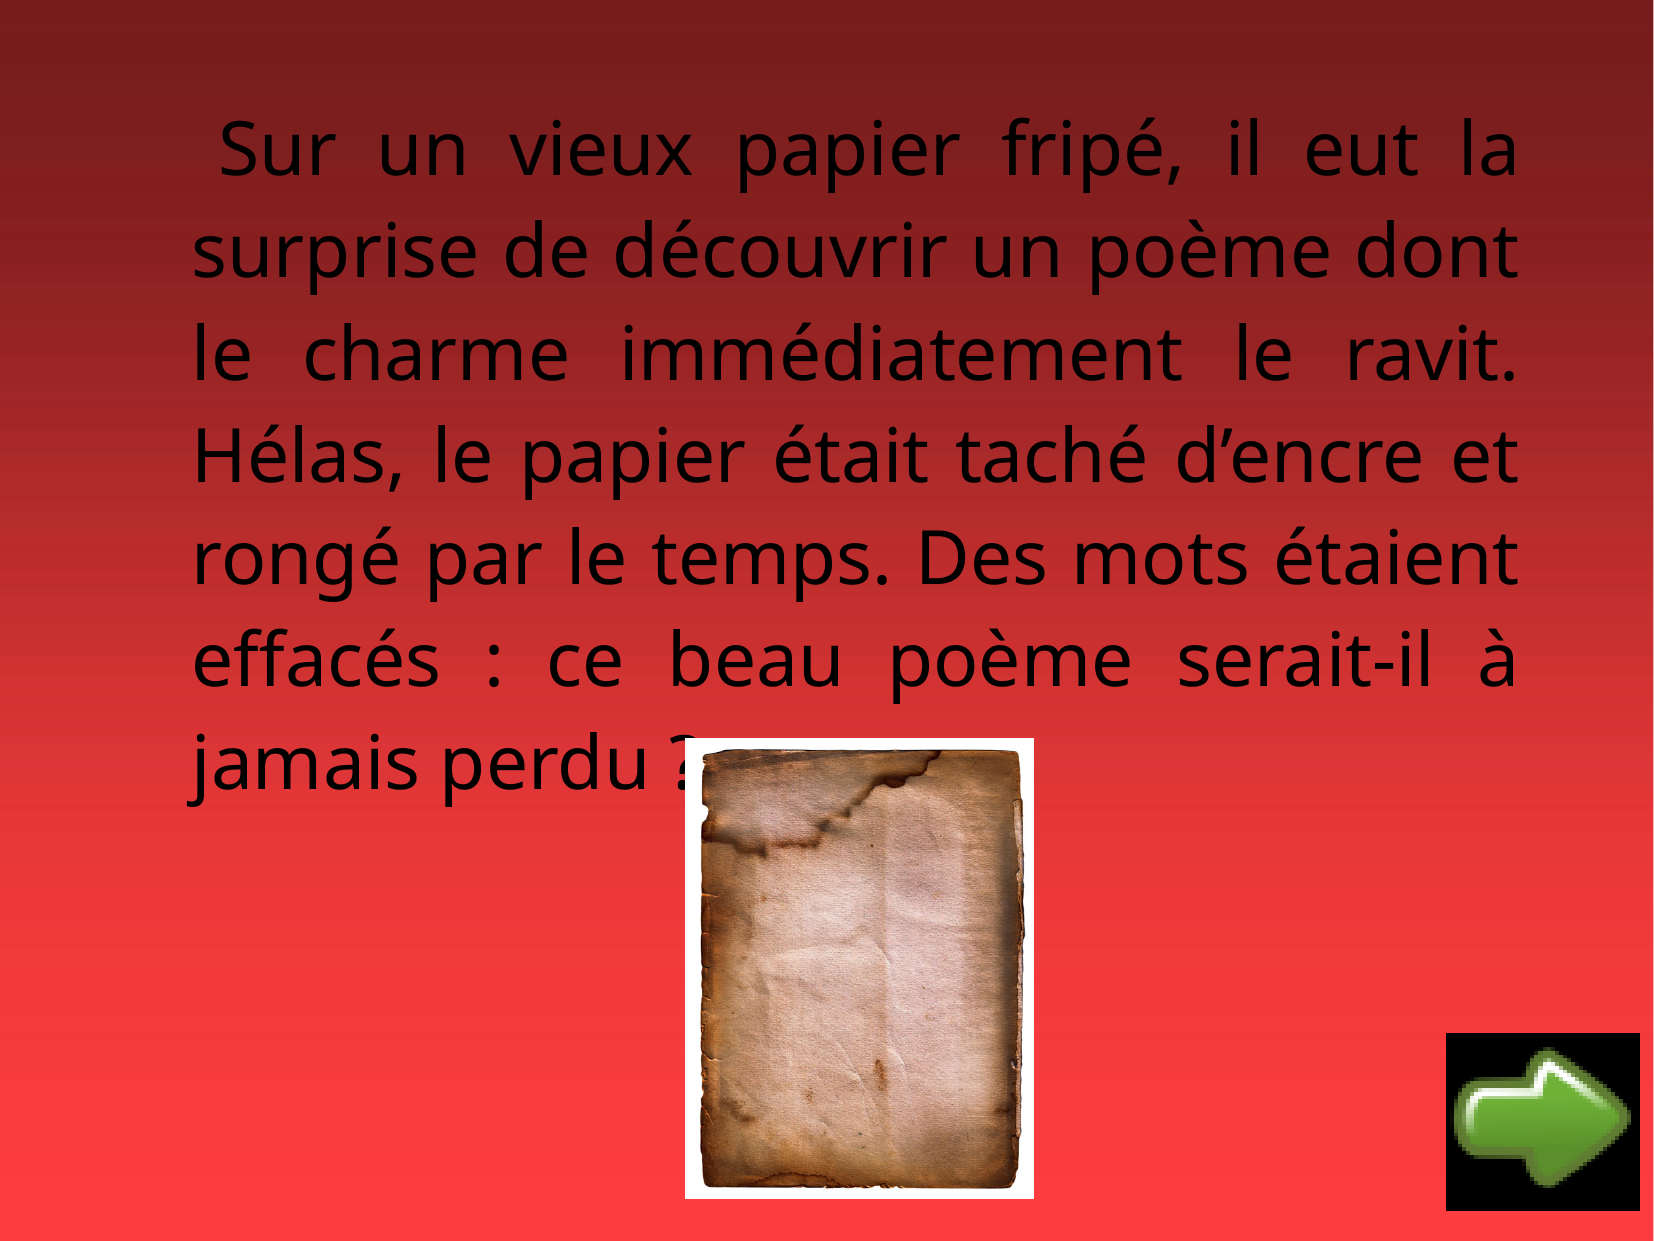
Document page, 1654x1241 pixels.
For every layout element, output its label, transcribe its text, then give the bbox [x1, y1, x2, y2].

picture [0, 0, 1654, 1241]
text_box Sur un vieux papier fripé, il eut la surprise de découvrir un poème dont le charme immédiatement le ravit. Hélas, le papier était taché d’encre et rongé par le temps. Des mots étaient effacés : ce beau poème serait-il à jamais perdu ? [177, 87, 1536, 768]
